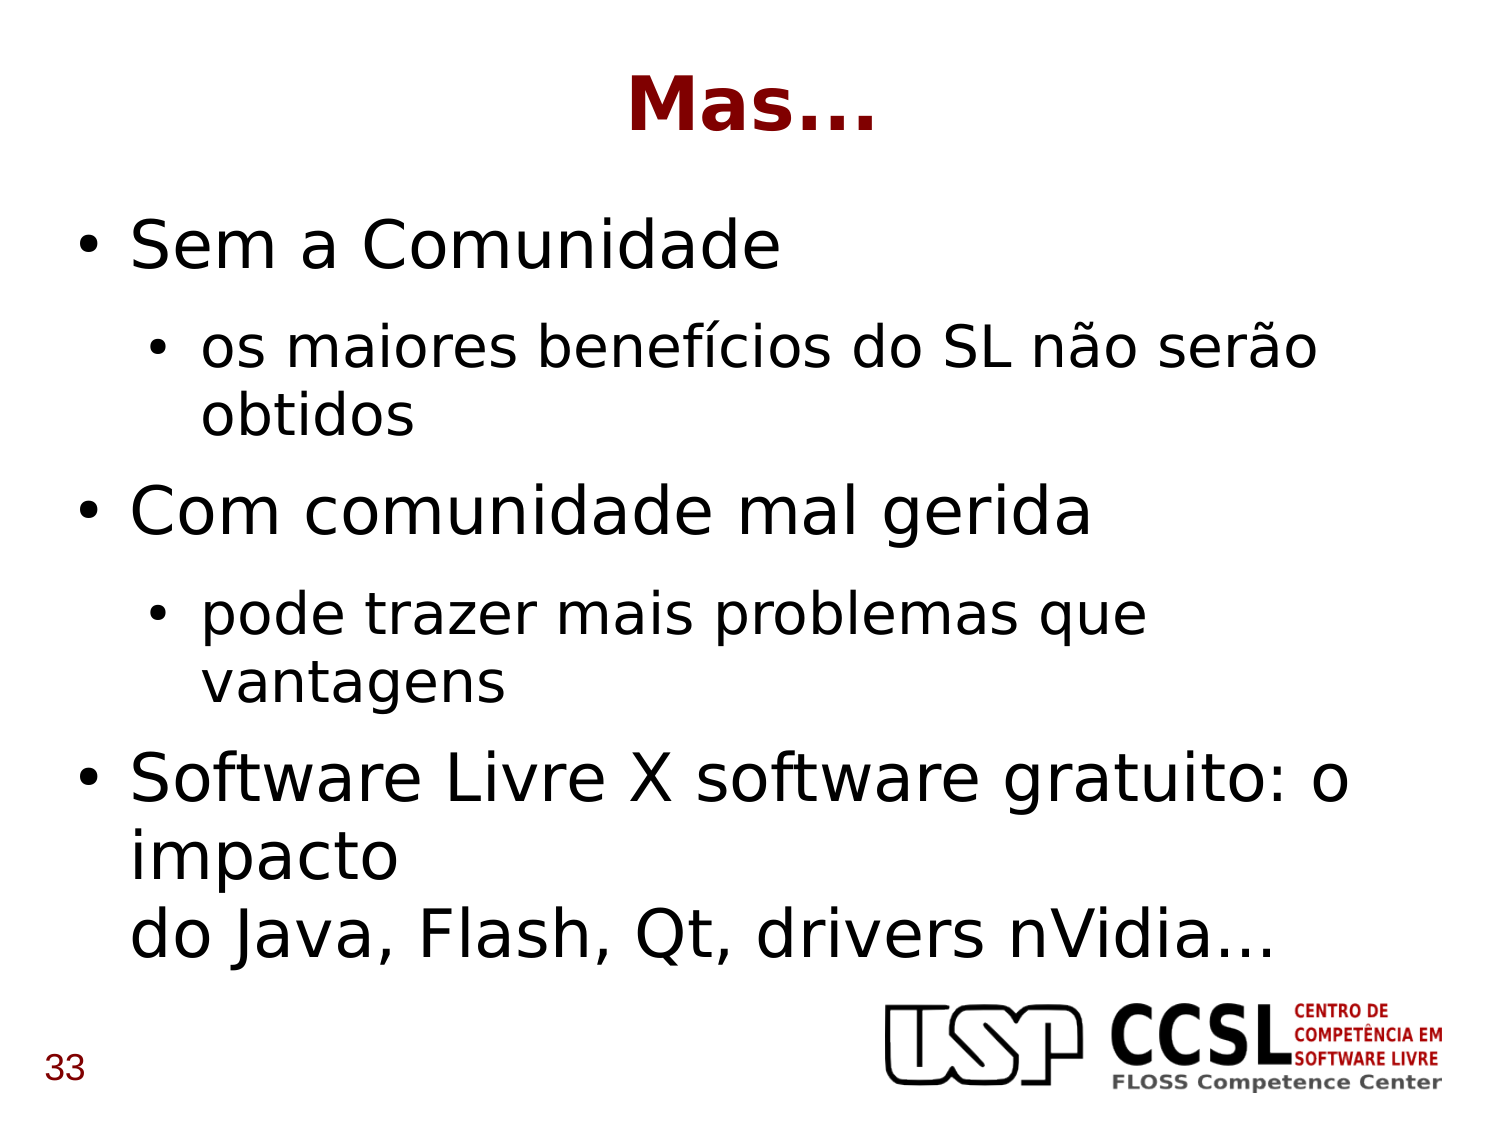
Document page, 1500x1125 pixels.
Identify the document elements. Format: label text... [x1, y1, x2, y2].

title Mas... [59, 29, 1447, 180]
list Sem a Comunidade os maiores benefícios do SL não serão obtidos Com comunidade mal gerida pode trazer mais problemas que vantagens Software Livre X software gratuito: o impacto do Java, Flash, Qt, drivers nVidia... [59, 206, 1447, 973]
picture [885, 1003, 1442, 1093]
